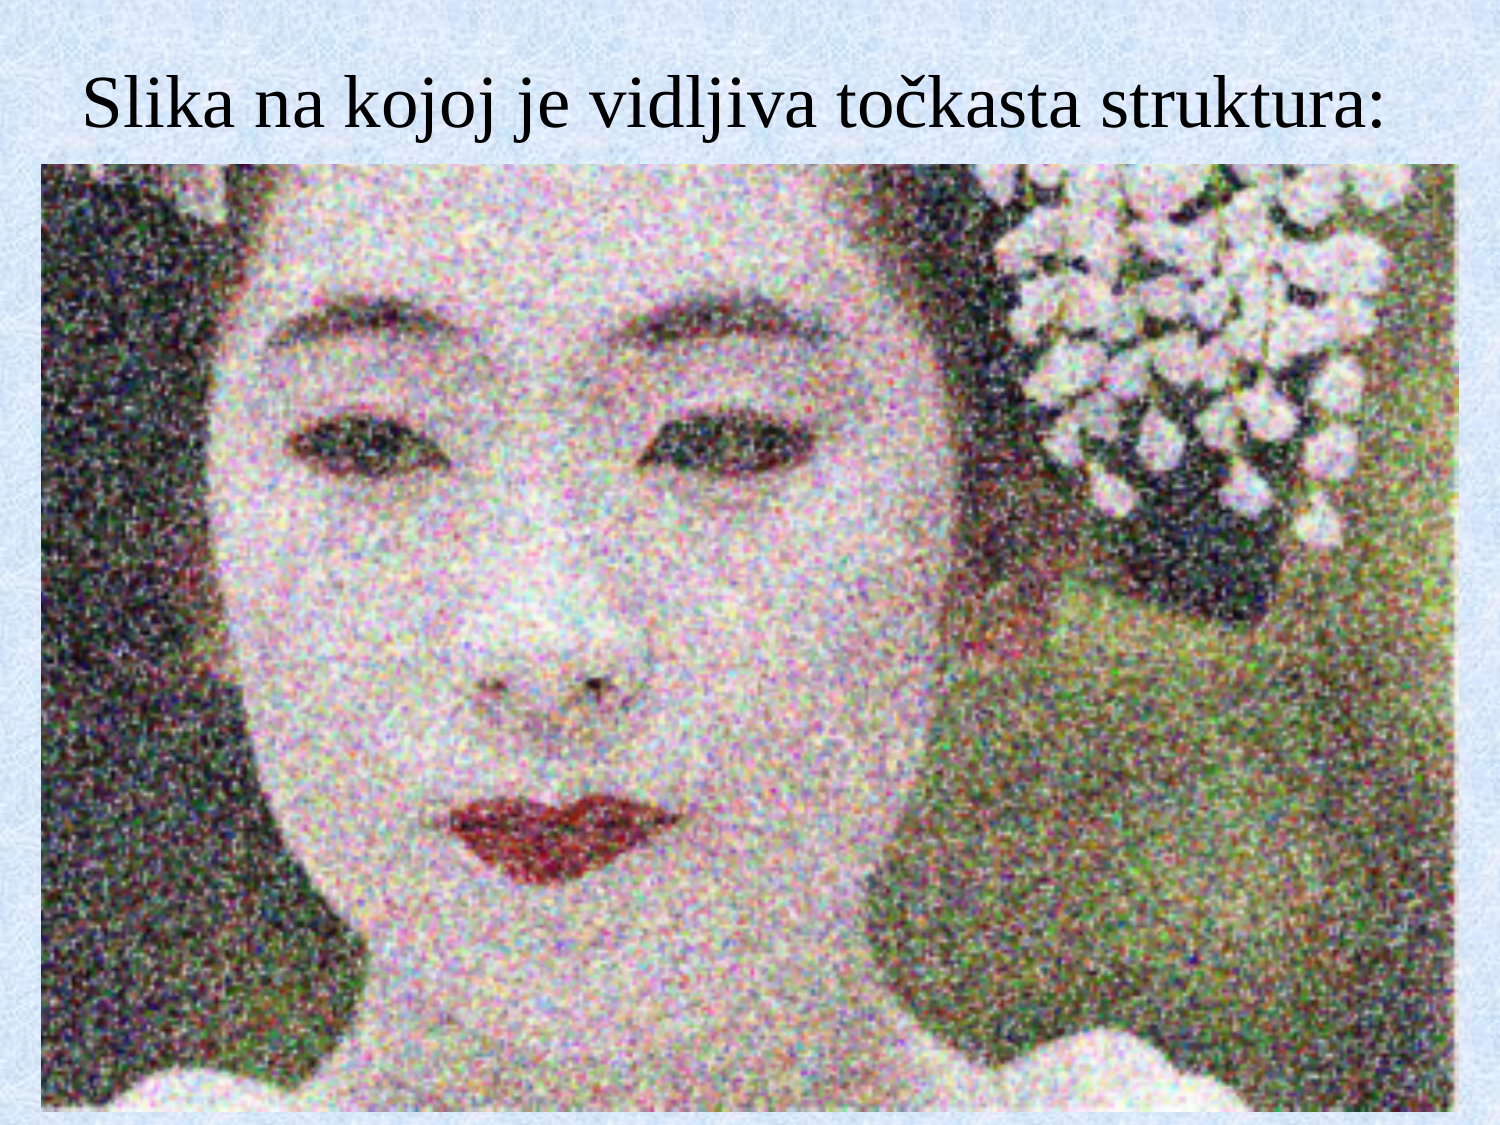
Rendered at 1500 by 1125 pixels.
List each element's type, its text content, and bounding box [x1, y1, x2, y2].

picture [41, 164, 1459, 1112]
title Slika na kojoj je vidljiva točkasta struktura: [0, 45, 1471, 149]
